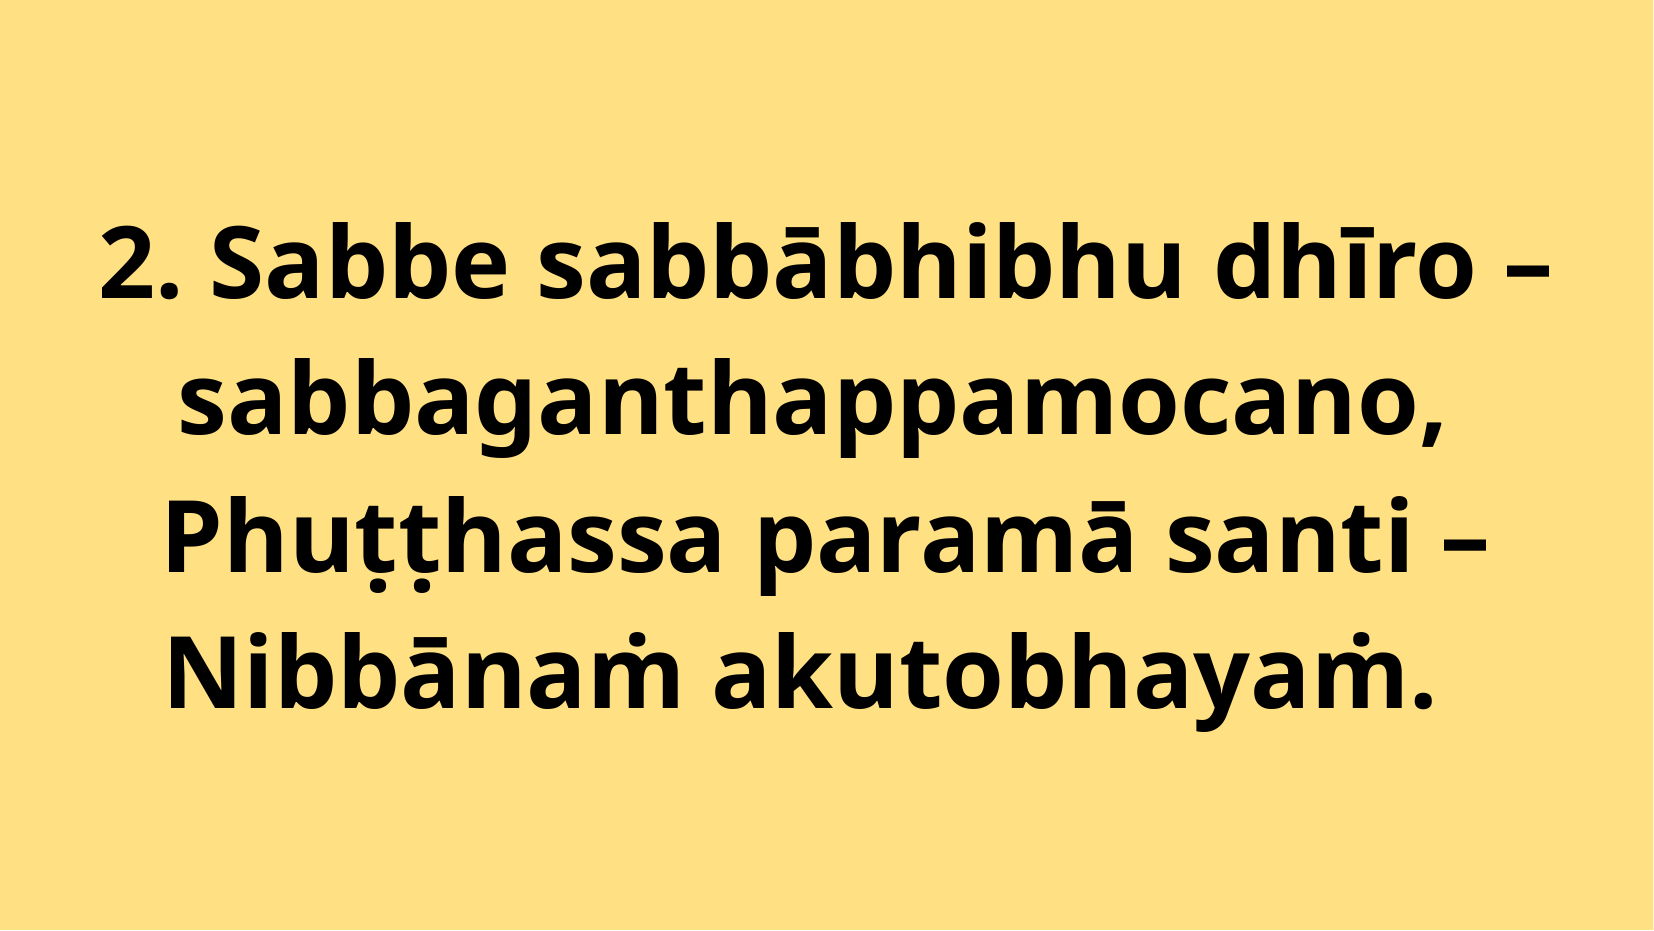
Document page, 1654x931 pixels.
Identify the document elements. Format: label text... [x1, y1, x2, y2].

subtitle 2. Sabbe sabbābhibhu dhīro – sabbaganthappamocano, Phuṭṭhassa paramā santi – Nibbānaṁ akutobhayaṁ. [82, 0, 1571, 931]
